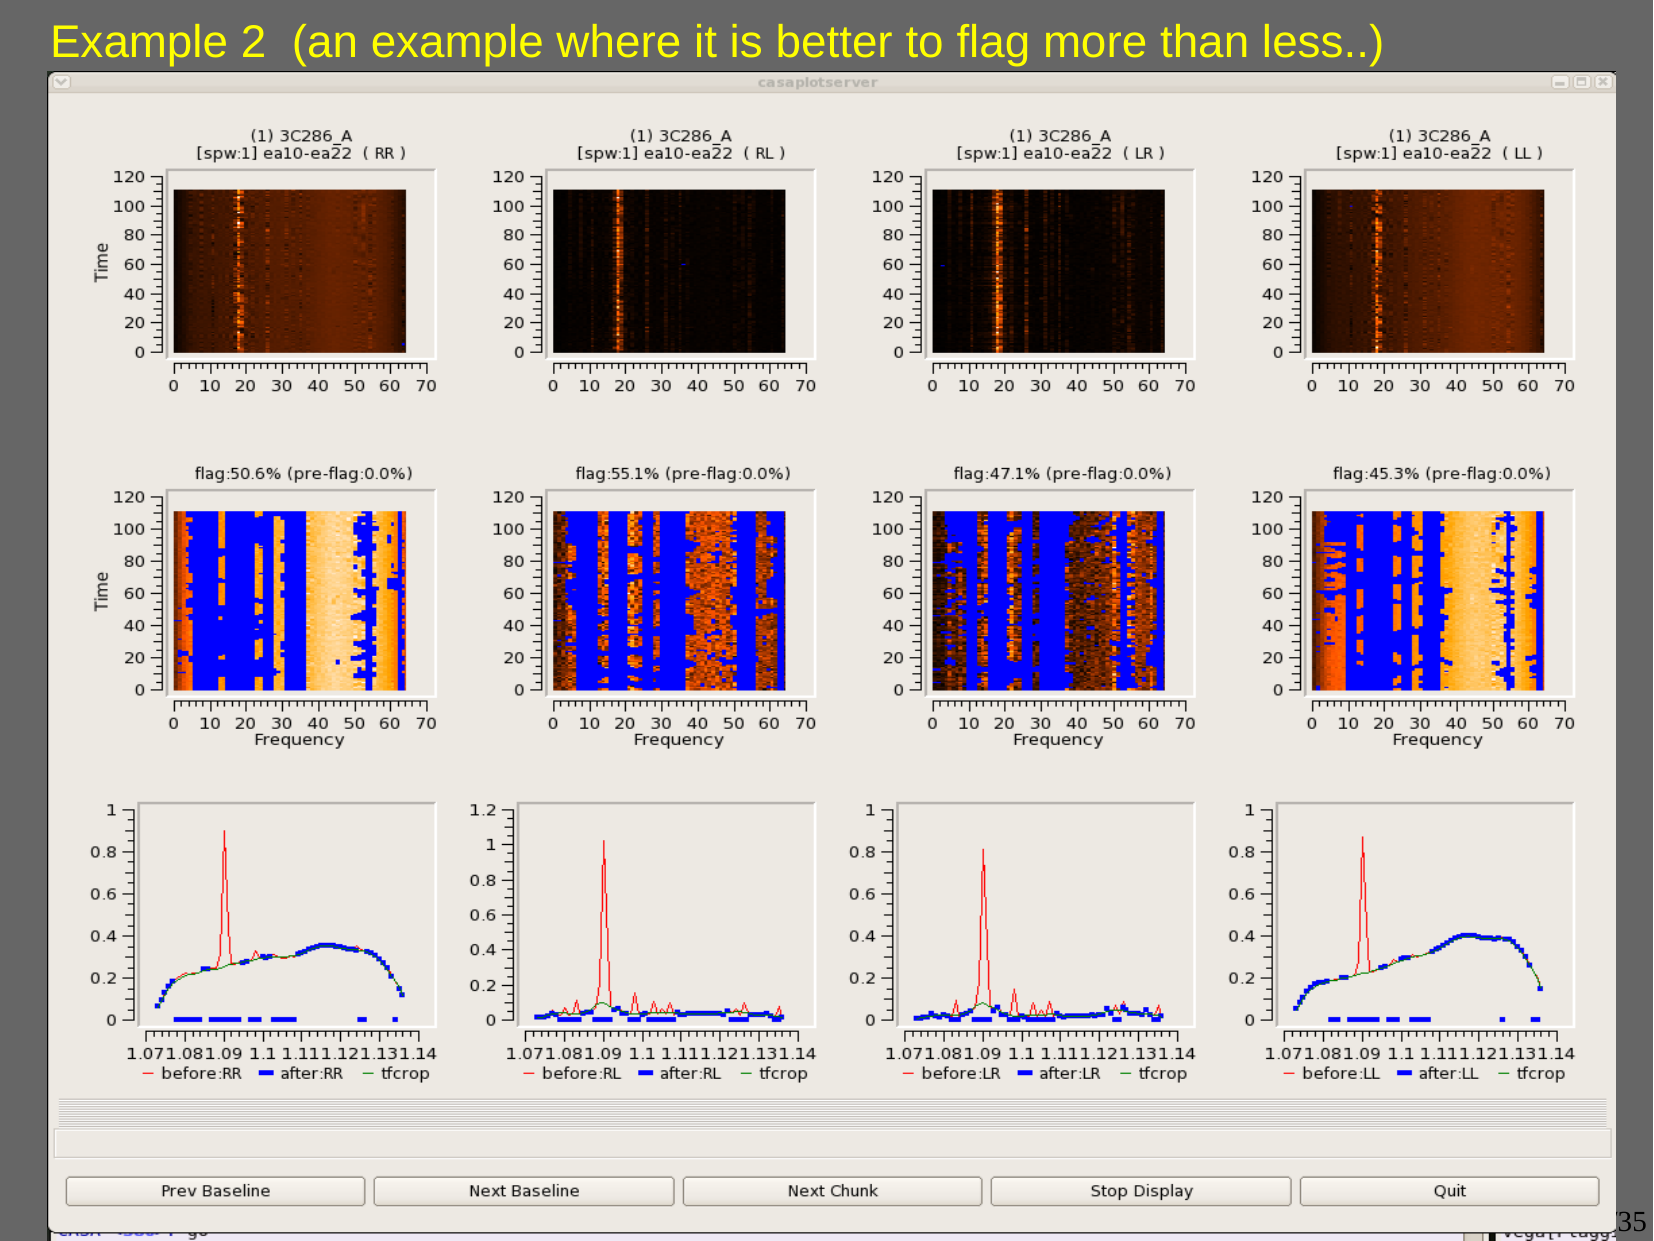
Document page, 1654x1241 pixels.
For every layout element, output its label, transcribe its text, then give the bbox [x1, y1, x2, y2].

text_box Example 2 (an example where it is better to flag more than less..) [35, 8, 1557, 129]
picture [47, 71, 1616, 1241]
